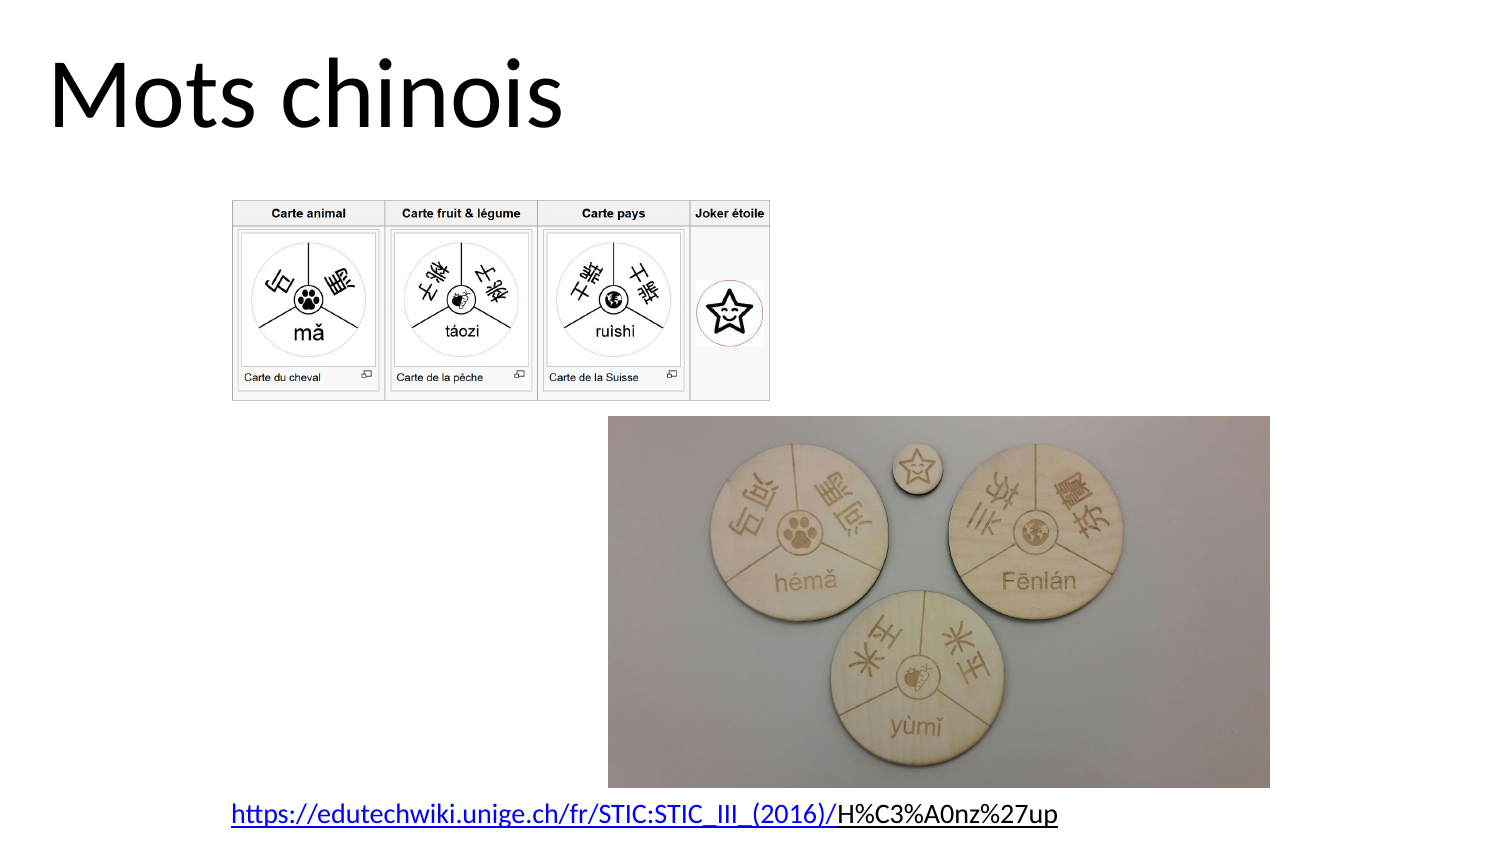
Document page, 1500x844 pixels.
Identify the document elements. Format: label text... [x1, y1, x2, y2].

text_box Mots chinois [32, 20, 581, 156]
picture [230, 197, 773, 405]
text_box https://edutechwiki.unige.ch/fr/STIC:STIC_III_(2016)/H%C3%A0nz%27up [216, 788, 1080, 837]
picture [608, 416, 1270, 788]
